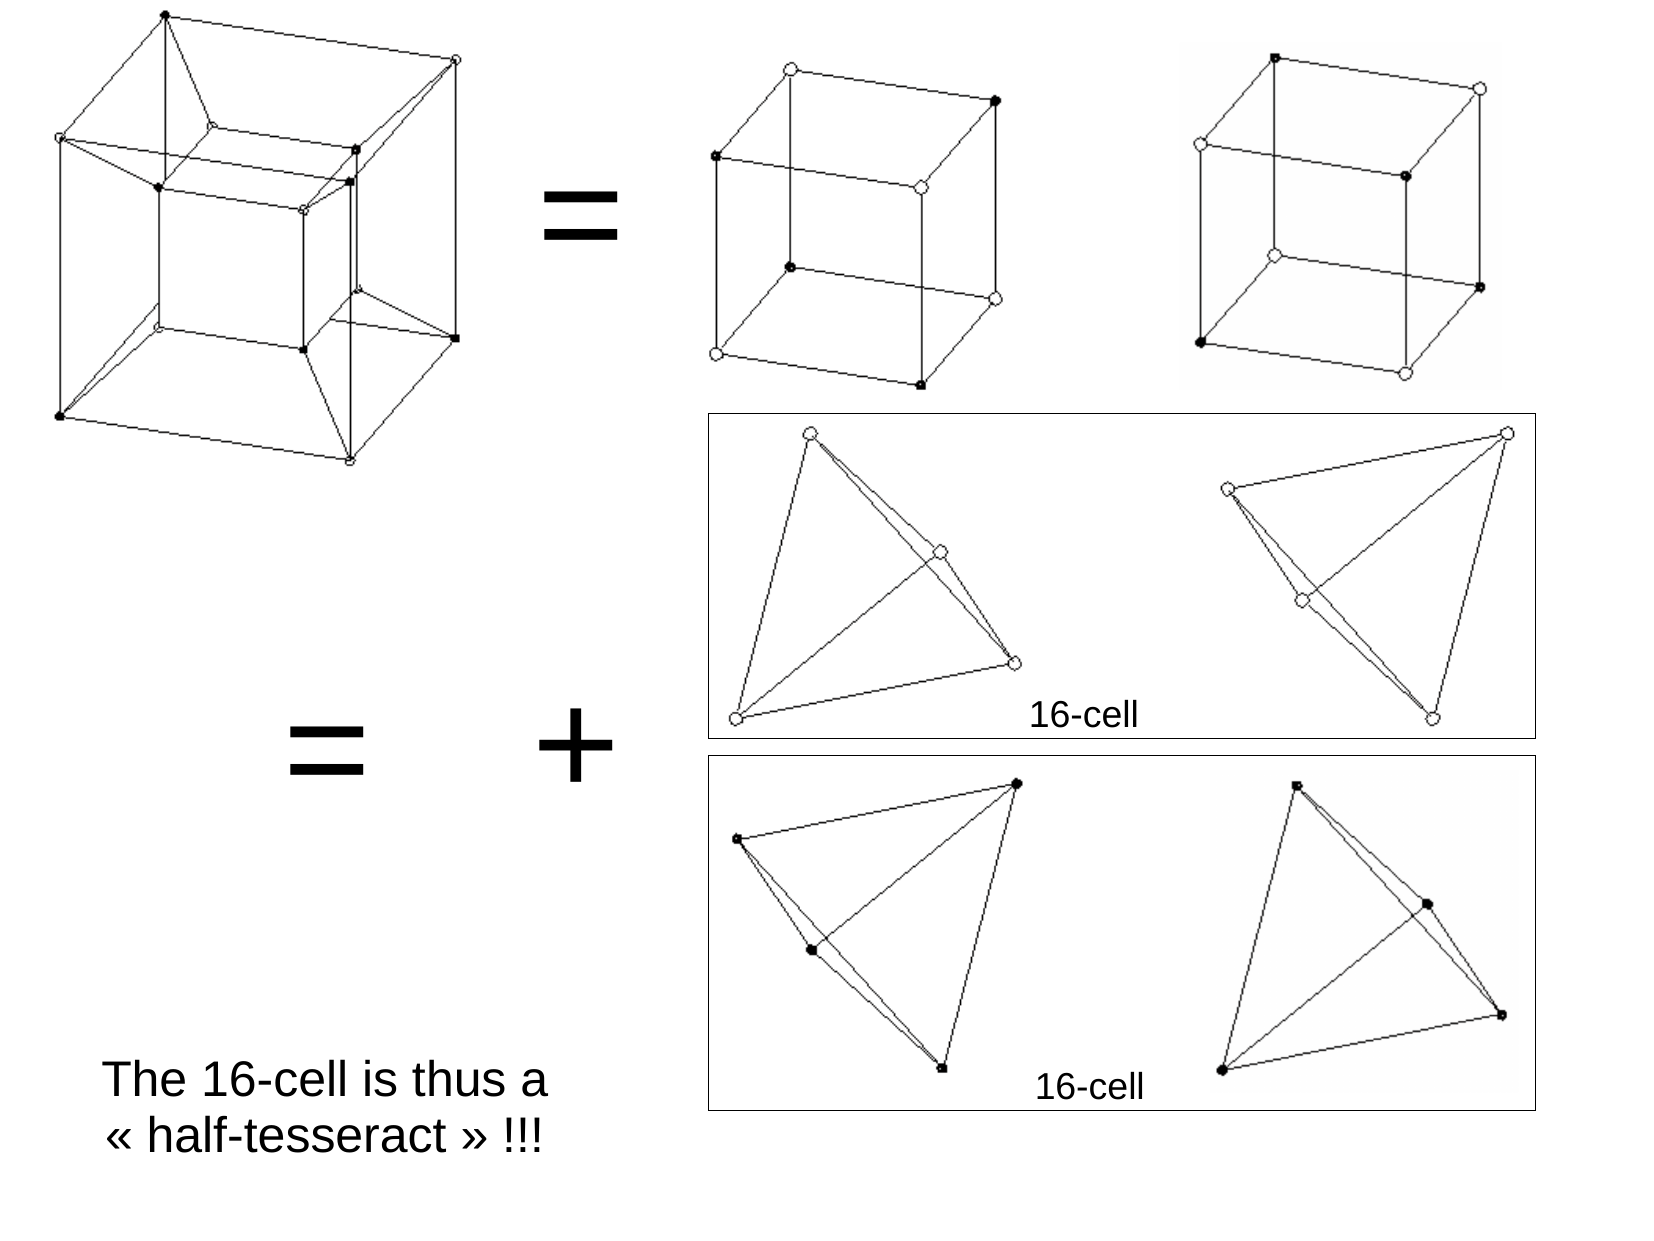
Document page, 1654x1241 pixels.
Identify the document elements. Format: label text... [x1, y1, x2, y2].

text_box 16-cell [951, 1045, 1229, 1128]
picture [720, 761, 1029, 1084]
text_box + [502, 659, 650, 827]
text_box = [253, 665, 402, 833]
text_box = [507, 129, 656, 298]
text_box The 16-cell is thus a « half-tesseract » !!! [29, 1033, 621, 1182]
picture [694, 53, 1017, 401]
picture [1210, 770, 1519, 1093]
picture [709, 414, 1033, 736]
picture [1210, 417, 1535, 738]
picture [1179, 42, 1502, 390]
text_box 16-cell [945, 673, 1223, 756]
picture [44, 3, 474, 475]
